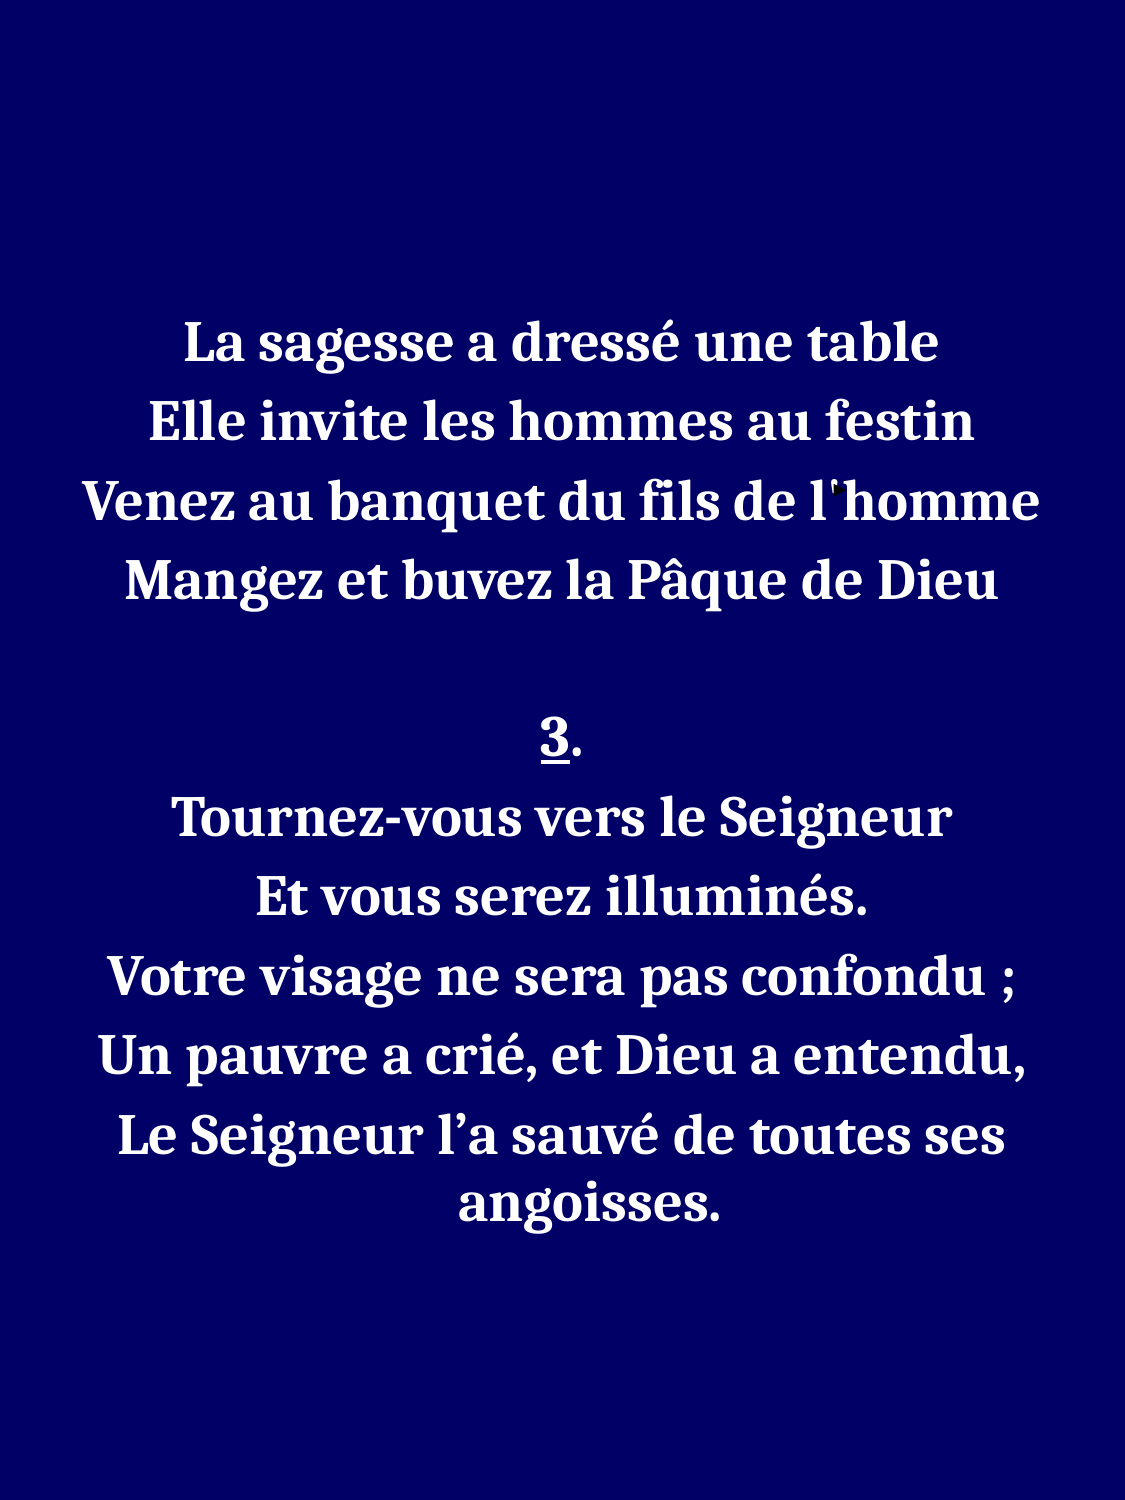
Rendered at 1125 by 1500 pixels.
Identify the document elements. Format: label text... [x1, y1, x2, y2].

text_box La sagesse a dressé une table Elle invite les hommes au festin Venez au banquet du fils de l'homme Mangez et buvez la Pâque de Dieu 3. Tournez-vous vers le Seigneur Et vous serez illuminés. Votre visage ne sera pas confondu ; Un pauvre a crié, et Dieu a entendu, Le Seigneur l’a sauvé de toutes ses angoisses. [15, 301, 1109, 1447]
